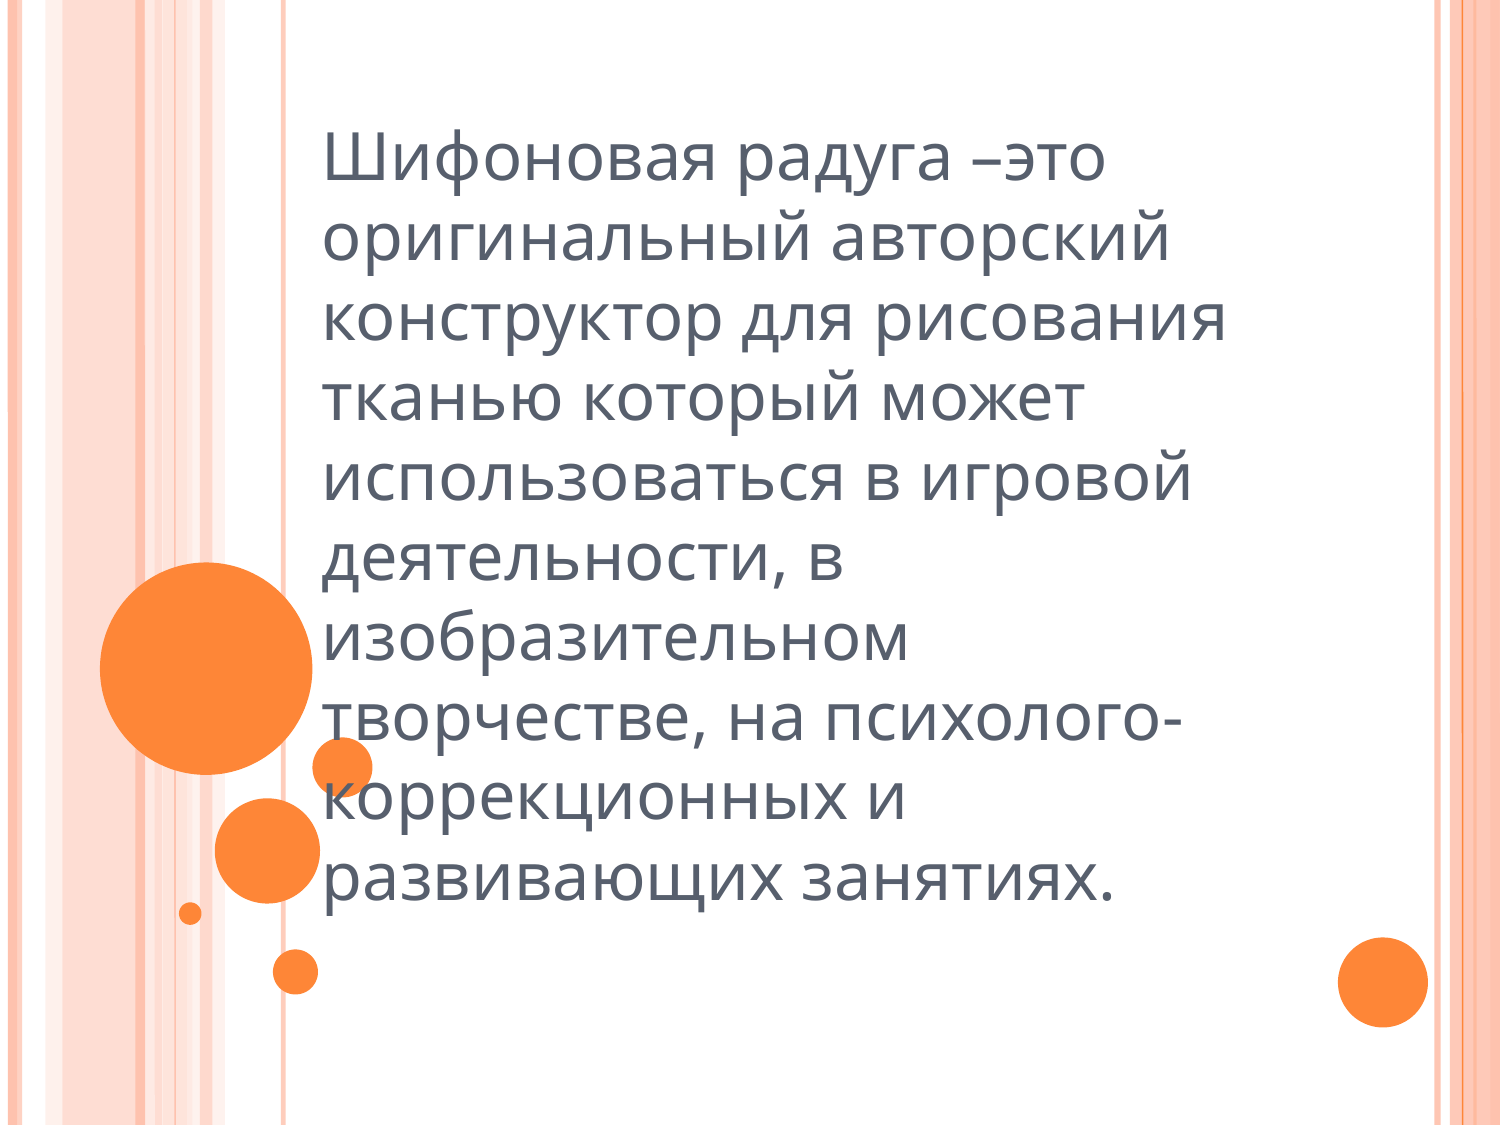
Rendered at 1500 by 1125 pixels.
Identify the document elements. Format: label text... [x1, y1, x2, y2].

title Шифоновая радуга –это оригинальный авторский конструктор для рисования тканью который может использоваться в игровой деятельности, в изобразительном творчестве, на психолого-коррекционных и развивающих занятиях. [307, 106, 1320, 417]
